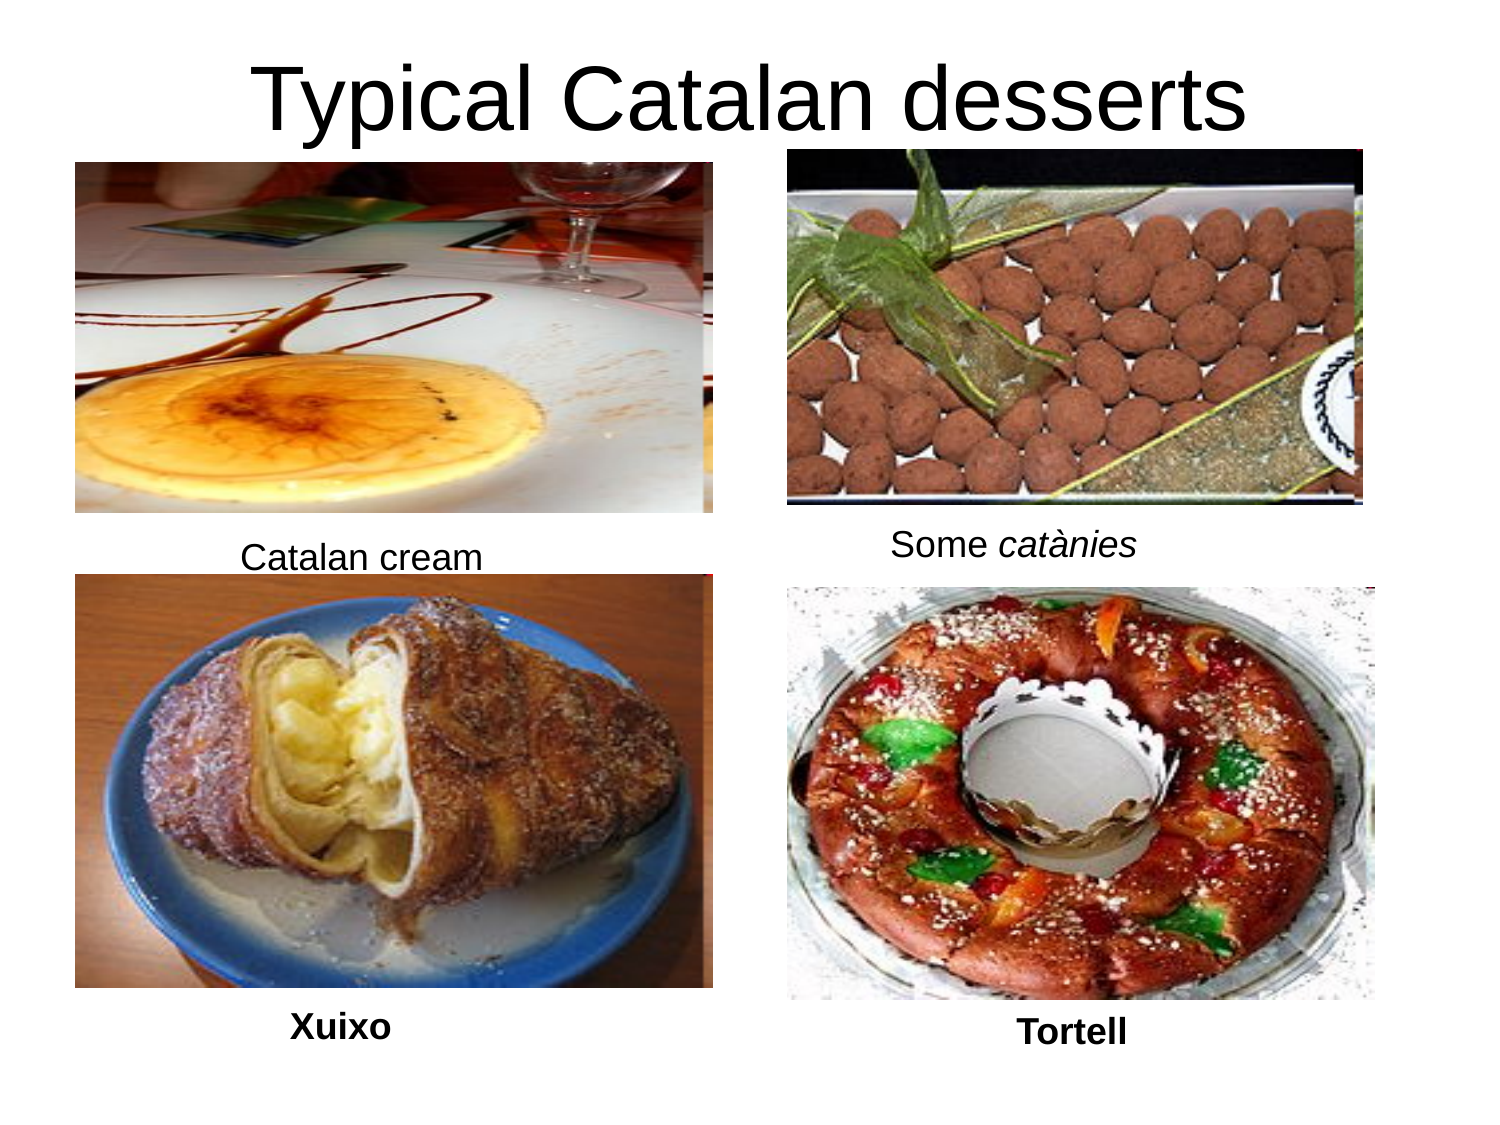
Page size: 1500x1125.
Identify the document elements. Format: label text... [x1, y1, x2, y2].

text_box Tortell [1001, 1000, 1144, 1105]
title Typical Catalan desserts [75, 0, 1425, 188]
picture [75, 574, 713, 988]
picture [787, 587, 1375, 1000]
picture [787, 149, 1363, 505]
text_box Xuixo [274, 949, 438, 1100]
text_box Catalan cream [225, 525, 509, 574]
text_box Some catànies [875, 512, 1164, 573]
picture [75, 162, 713, 513]
